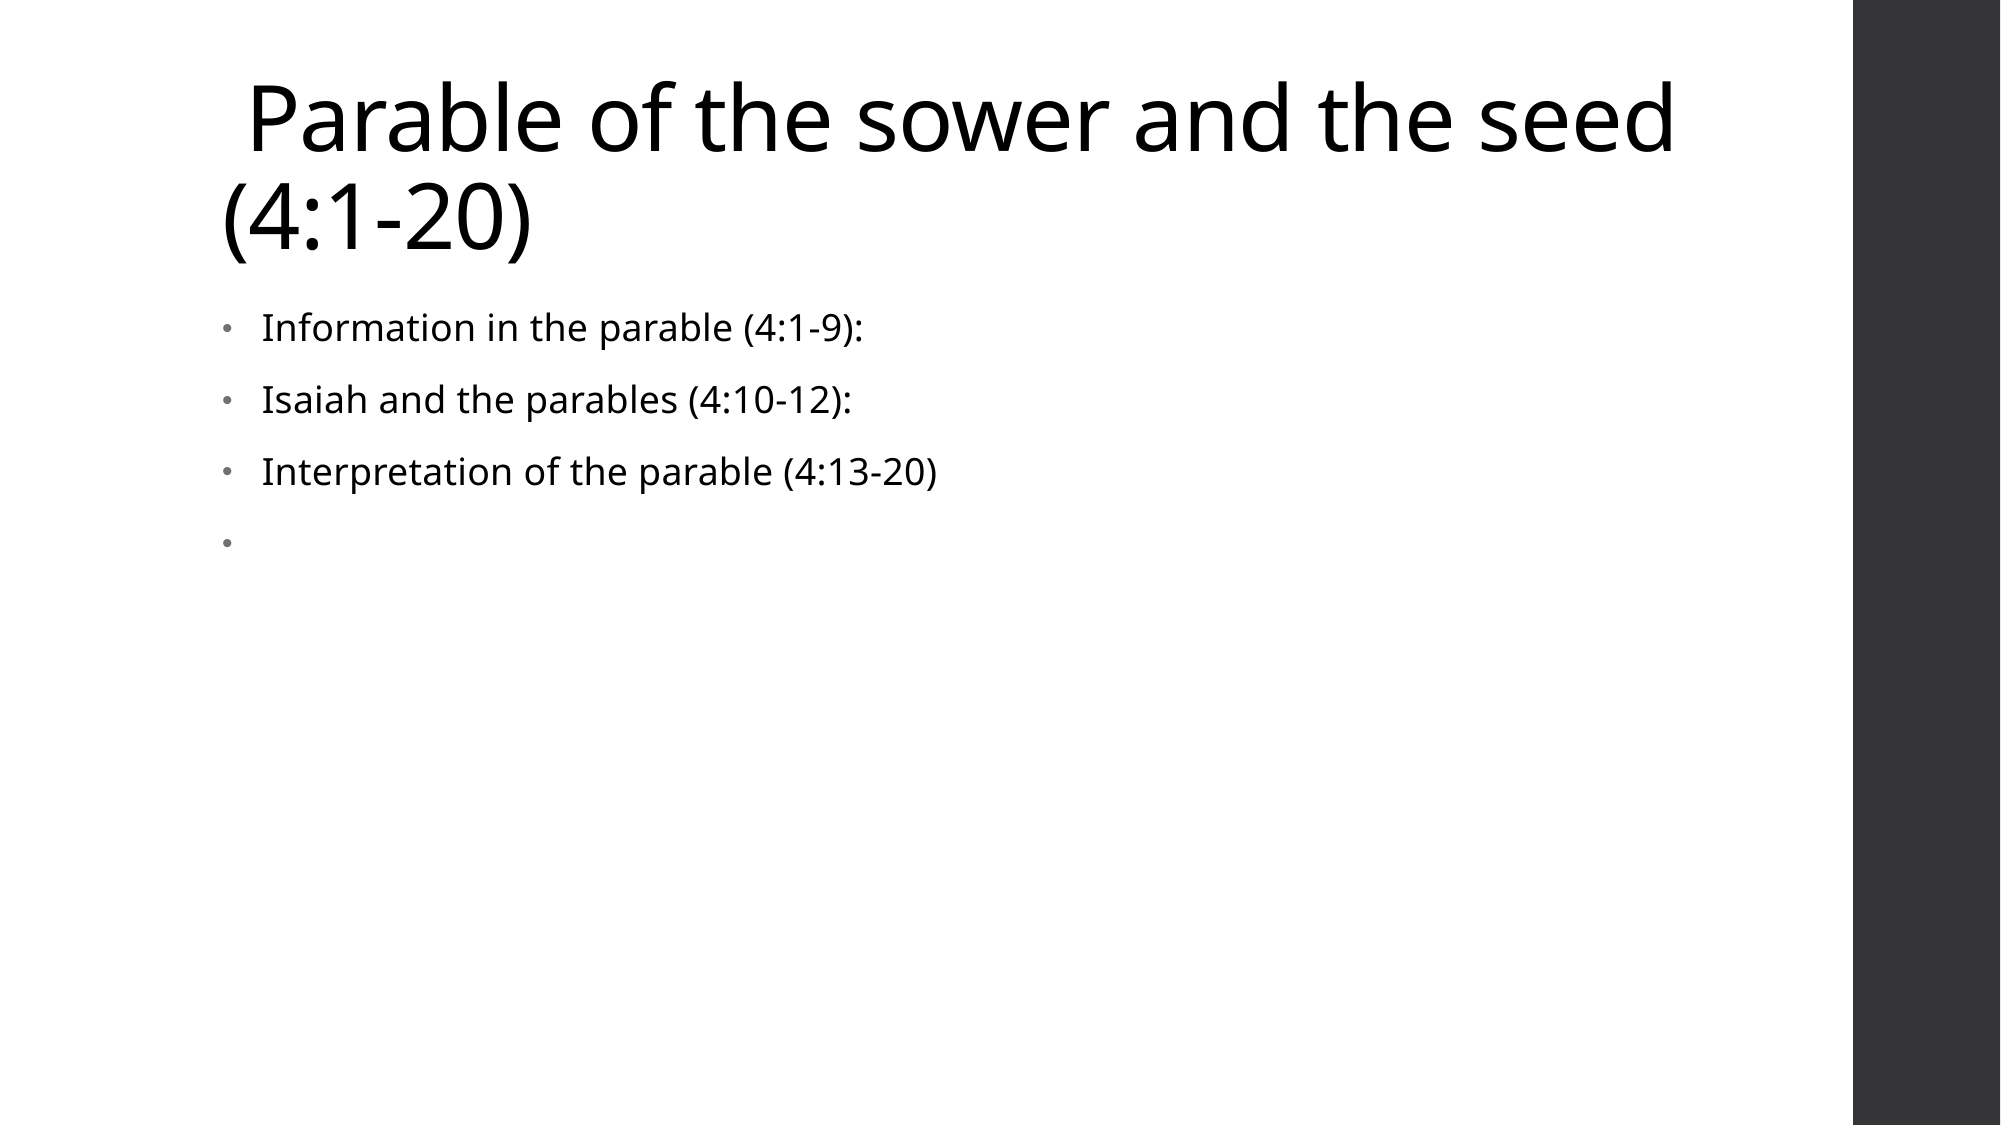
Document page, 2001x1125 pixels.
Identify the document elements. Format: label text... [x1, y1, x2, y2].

title Parable of the sower and the seed (4:1-20) [206, 60, 1797, 278]
list Information in the parable (4:1-9): Isaiah and the parables (4:10-12): Interpretation of the parable (4:13-20) [206, 299, 1617, 1014]
